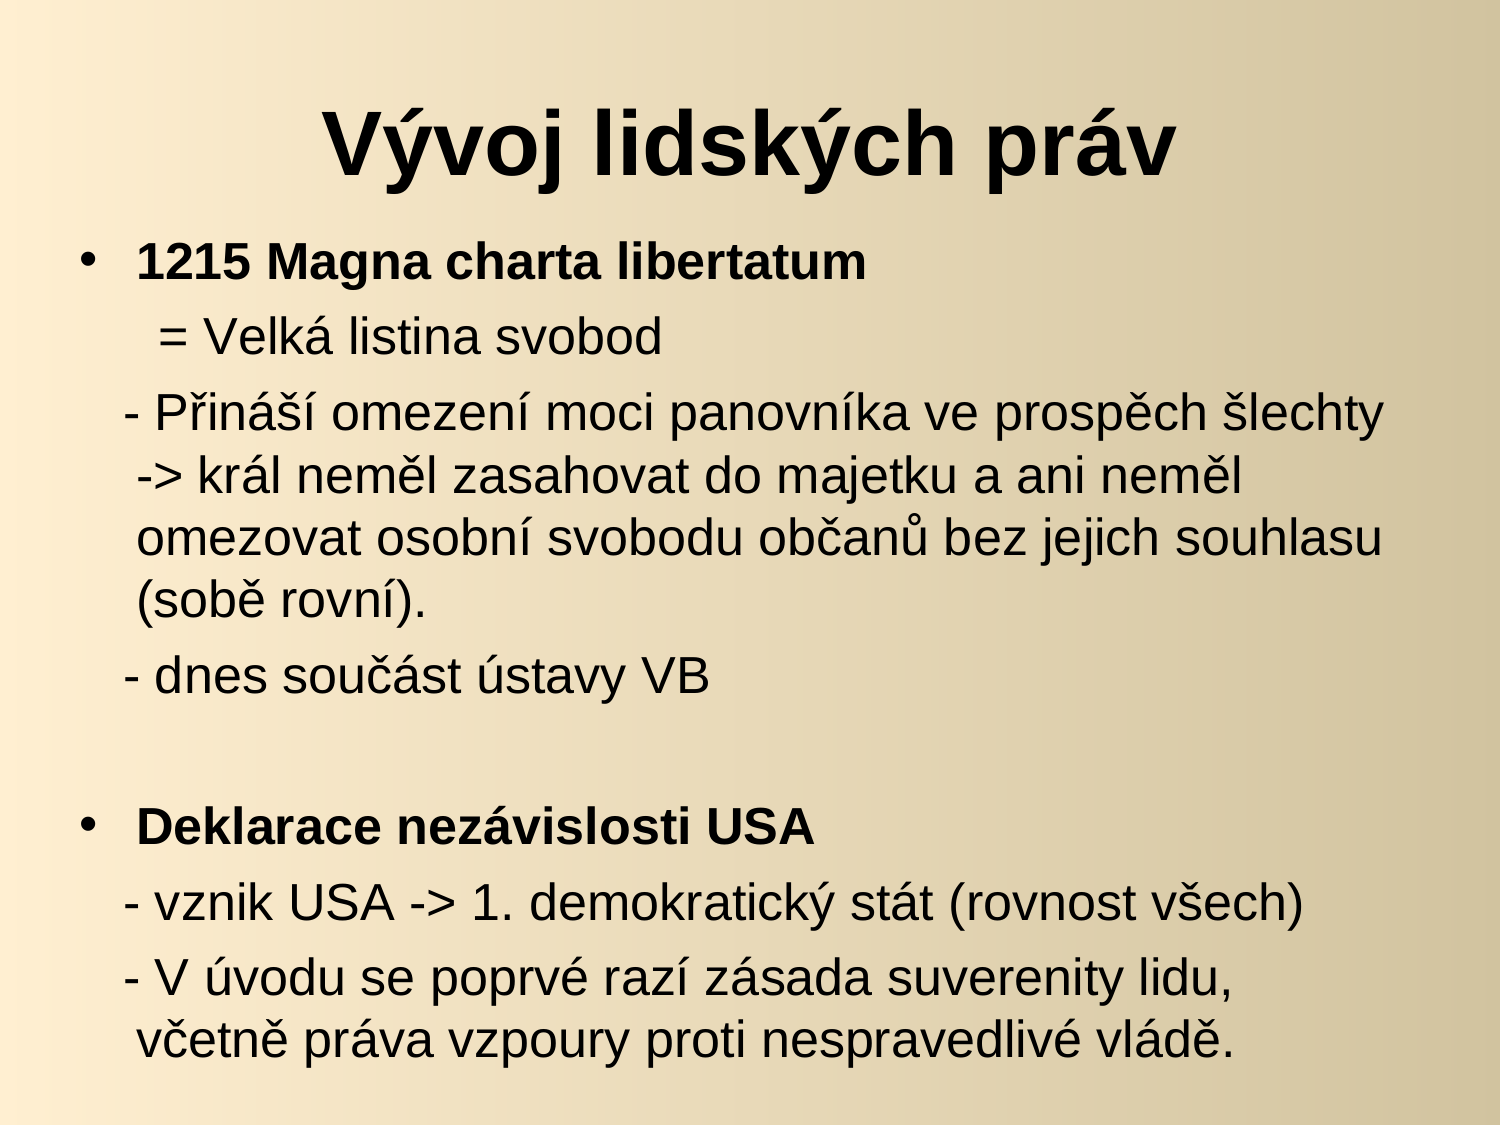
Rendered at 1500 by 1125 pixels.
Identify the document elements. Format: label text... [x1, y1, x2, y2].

list 1215 Magna charta libertatum = Velká listina svobod - Přináší omezení moci panovníka ve prospěch šlechty -> král neměl zasahovat do majetku a ani neměl omezovat osobní svobodu občanů bez jejich souhlasu (sobě rovní). - dnes součást ústavy VB Deklarace nezávislosti USA - vznik USA -> 1. demokratický stát (rovnost všech) - V úvodu se poprvé razí zásada suverenity lidu, včetně práva vzpoury proti nespravedlivé vládě. [64, 220, 1415, 1125]
title Vývoj lidských práv [75, 45, 1426, 233]
